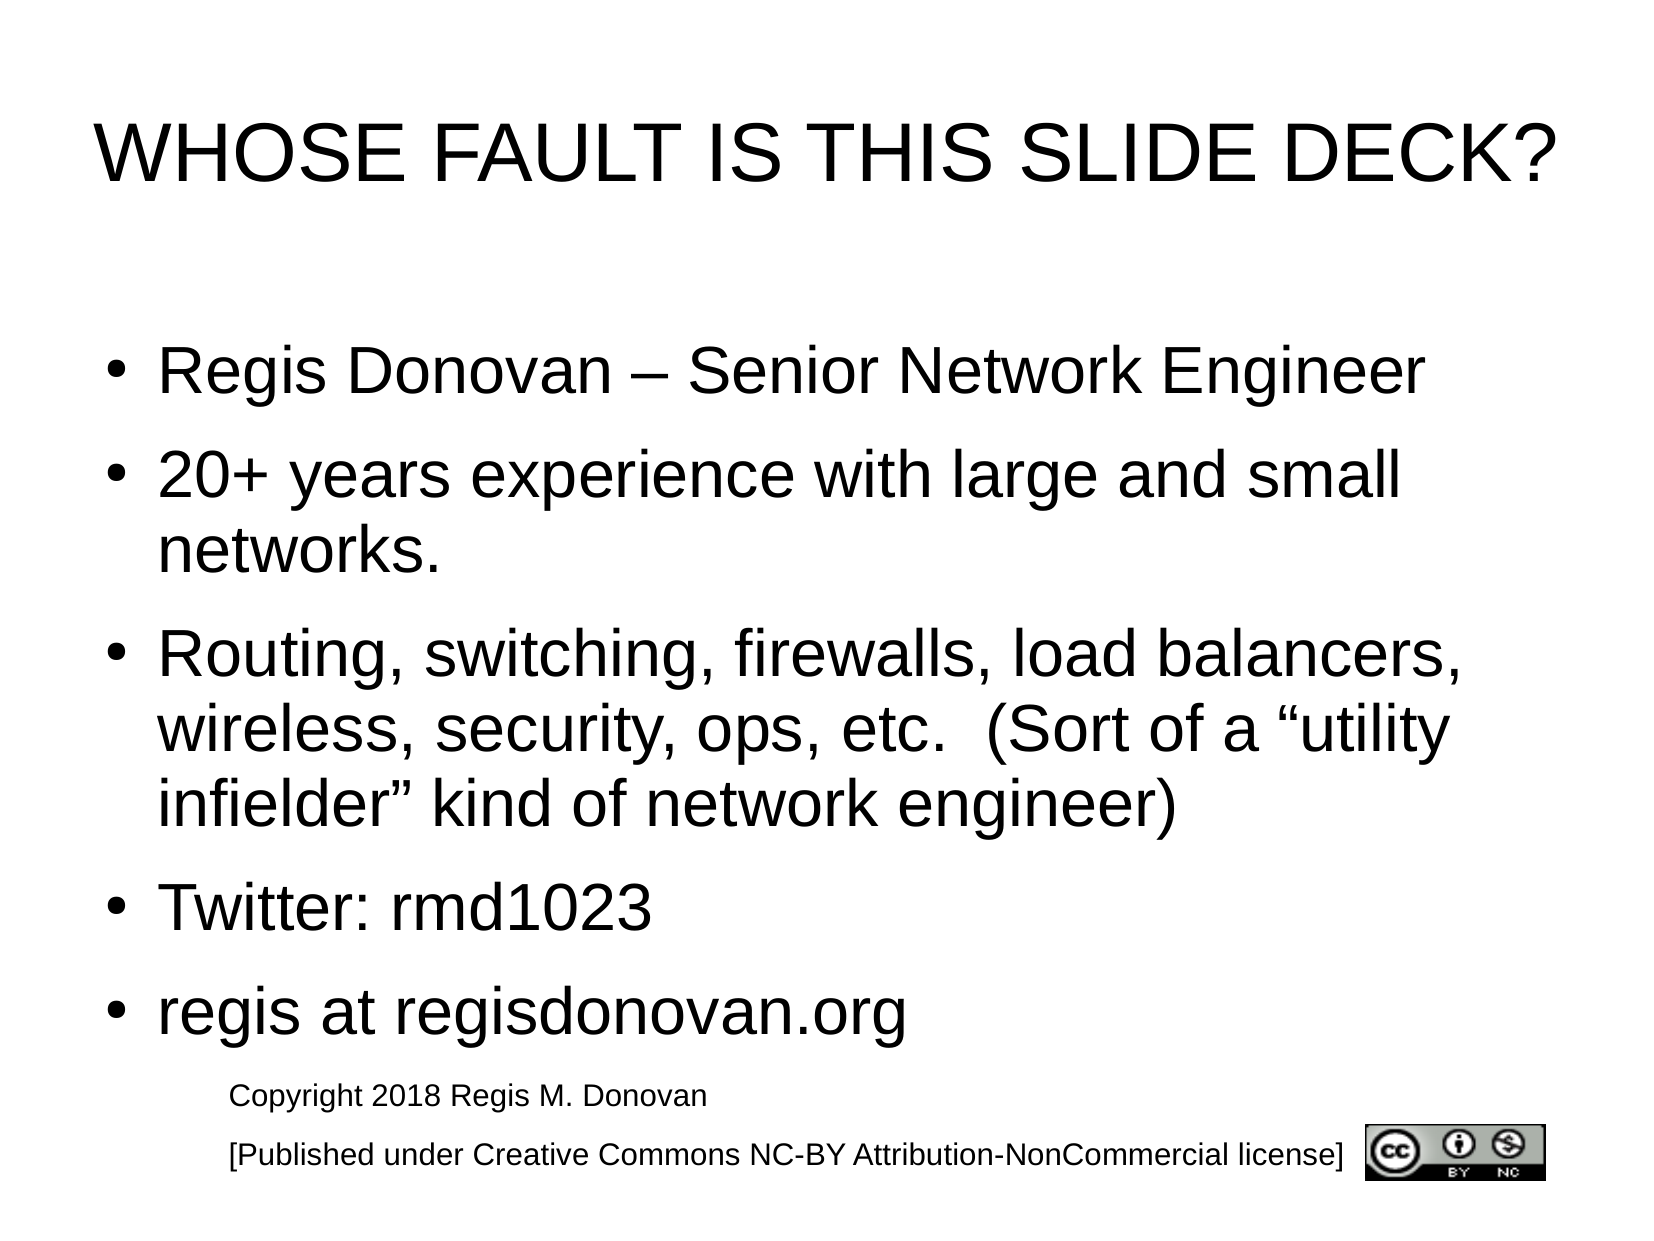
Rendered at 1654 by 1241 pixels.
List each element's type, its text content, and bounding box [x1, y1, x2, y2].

list Regis Donovan – Senior Network Engineer 20+ years experience with large and small networks. Routing, switching, firewalls, load balancers, wireless, security, ops, etc. (Sort of a “utility infielder” kind of network engineer) Twitter: rmd1023 regis at regisdonovan.org Copyright 2018 Regis M. Donovan [Published under Creative Commons NC-BY Attribution-NonCommercial license] [86, 333, 1576, 1186]
picture [1365, 1124, 1546, 1181]
title WHOSE FAULT IS THIS SLIDE DECK? [82, 49, 1571, 257]
